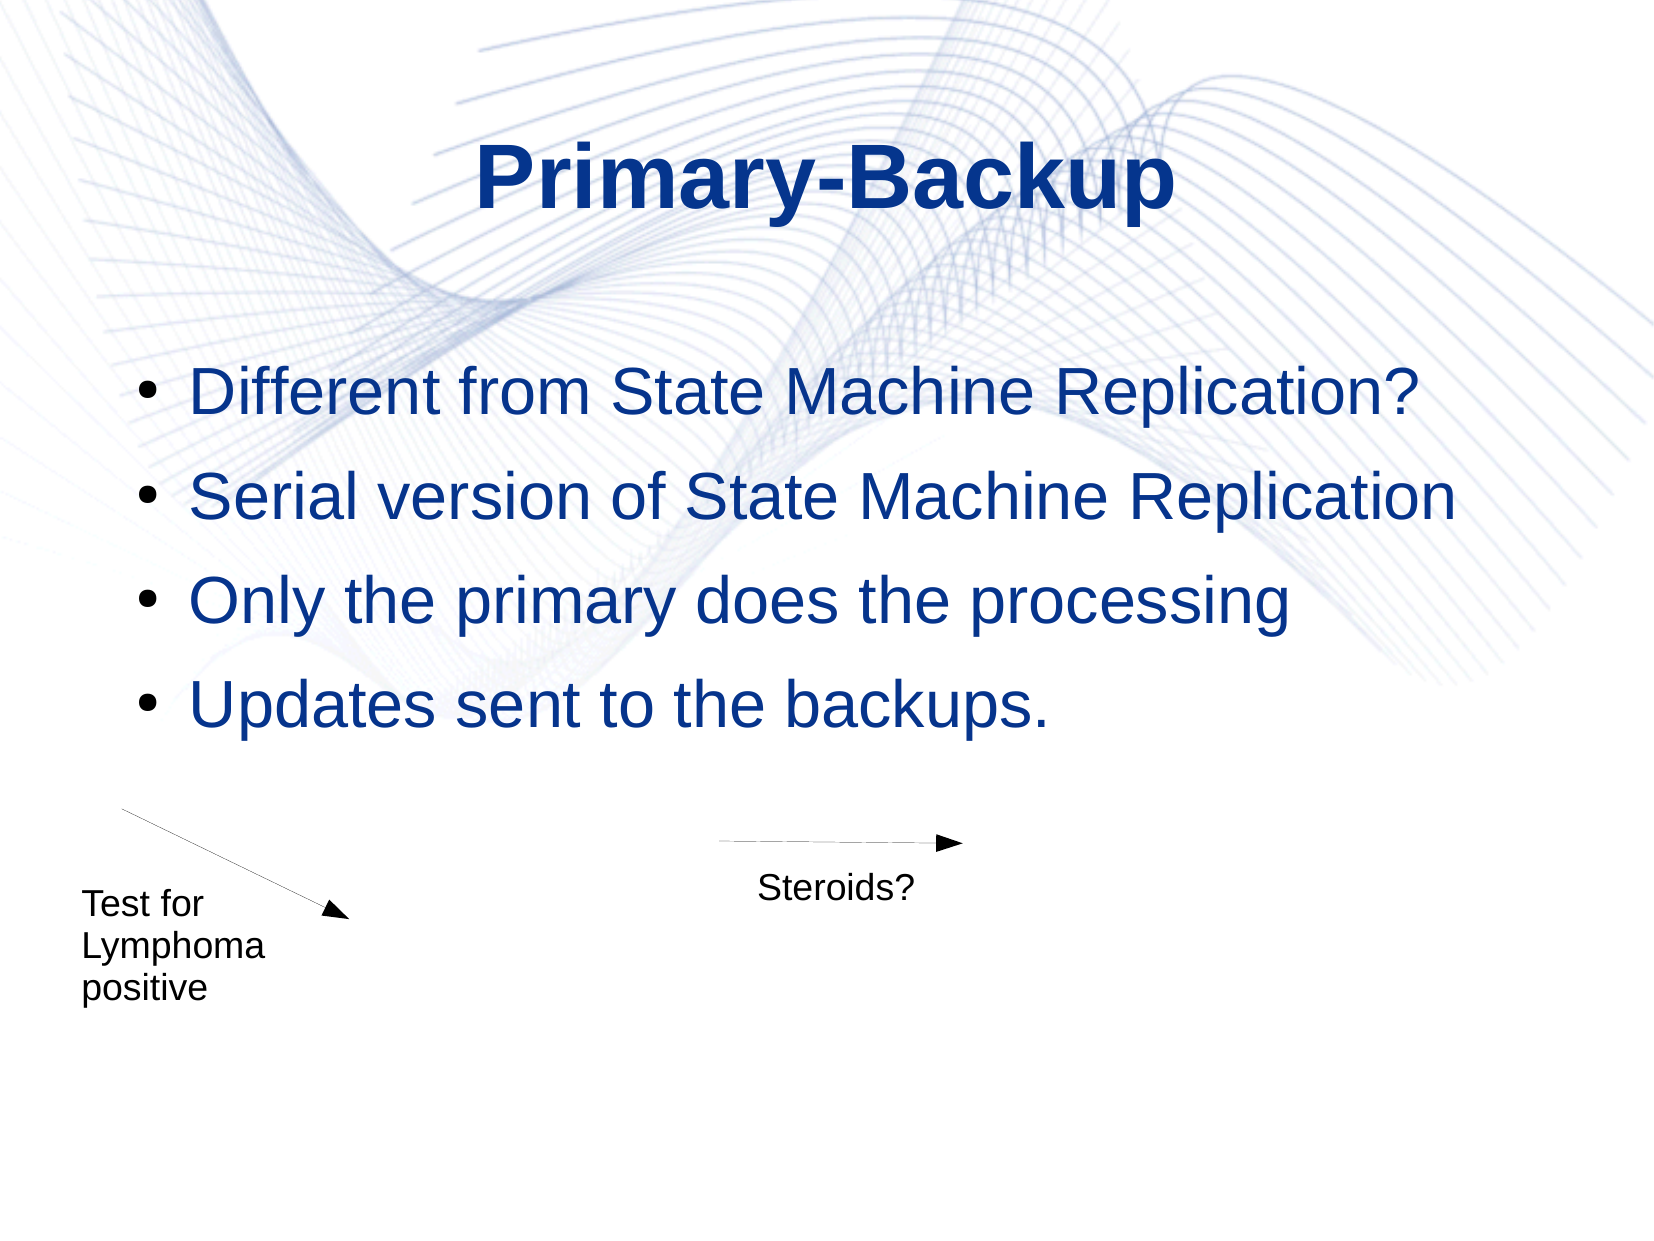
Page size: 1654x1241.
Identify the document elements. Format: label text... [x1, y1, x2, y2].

title Primary-Backup [118, 66, 1536, 288]
text_box Steroids? [742, 859, 1039, 977]
picture [0, 0, 1654, 1241]
list Different from State Machine Replication? Serial version of State Machine Replication Only the primary does the processing Updates sent to the backups. [118, 354, 1536, 1108]
text_box Test for Lymphoma positive [66, 875, 364, 1017]
